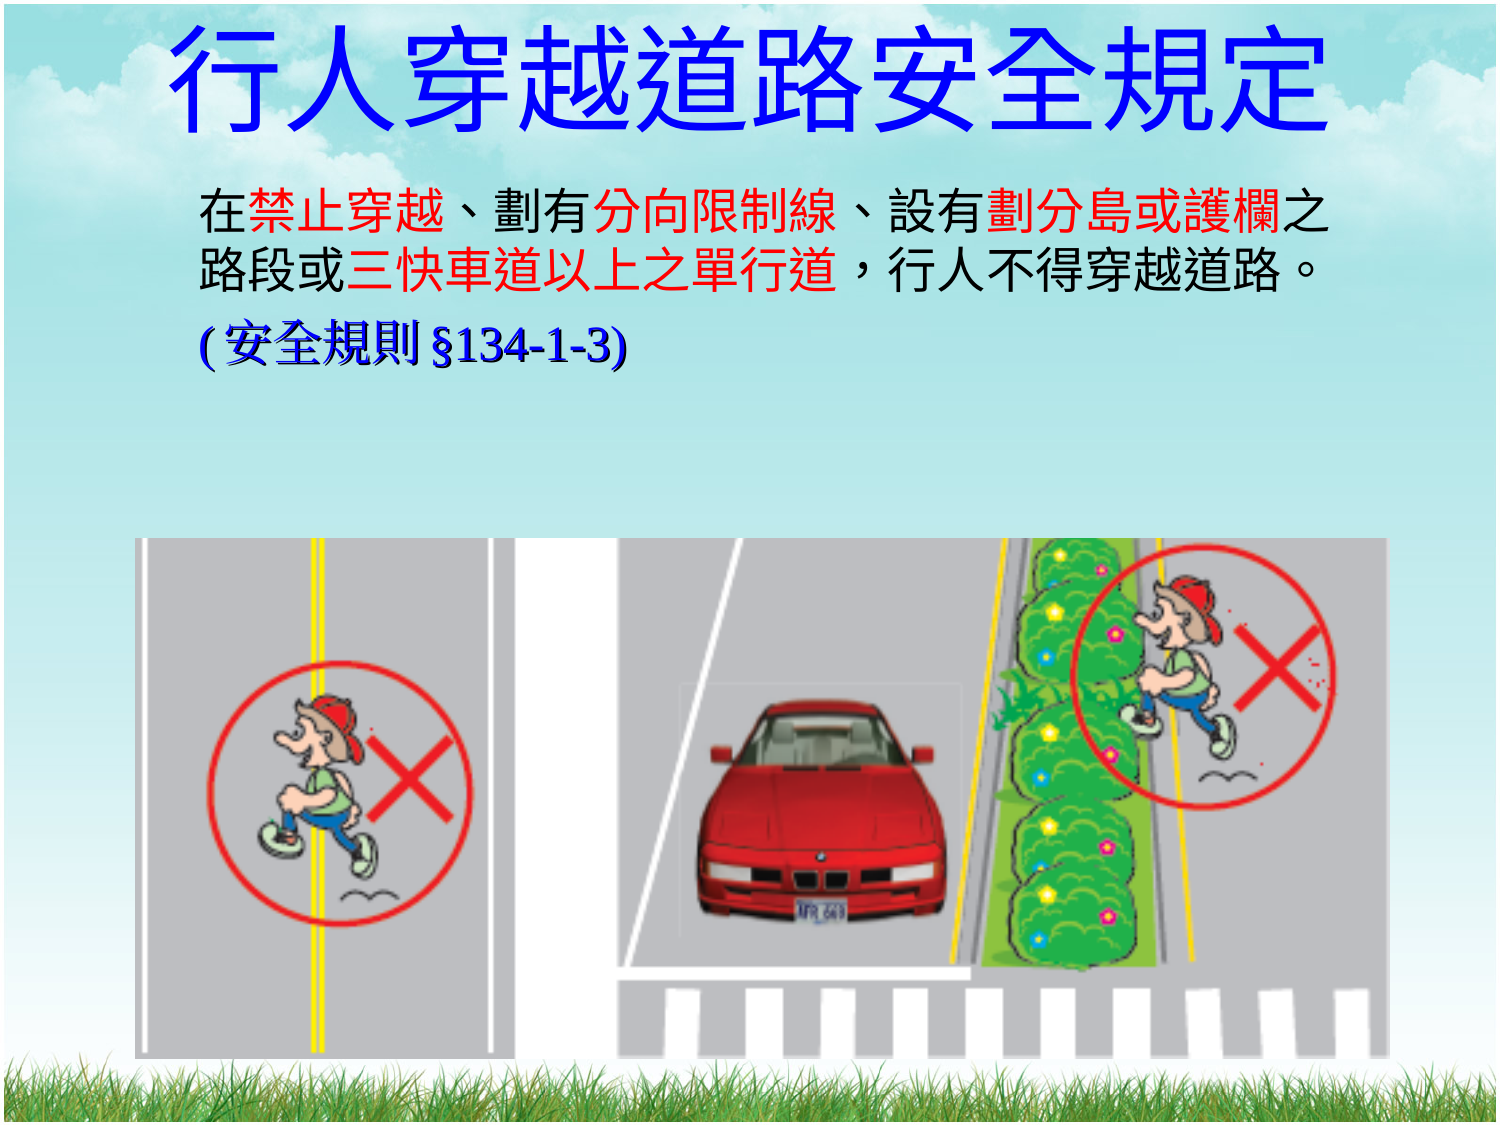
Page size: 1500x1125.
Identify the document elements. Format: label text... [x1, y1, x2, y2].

list 在禁止穿越、劃有分向限制線、設有劃分島或護欄之路段或三快車道以上之單行道，行人不得穿越道路。 (安全規則§134-1-3) [183, 172, 1353, 431]
picture [0, 0, 1500, 1125]
title 行人穿越道路安全規定 [75, 0, 1426, 172]
